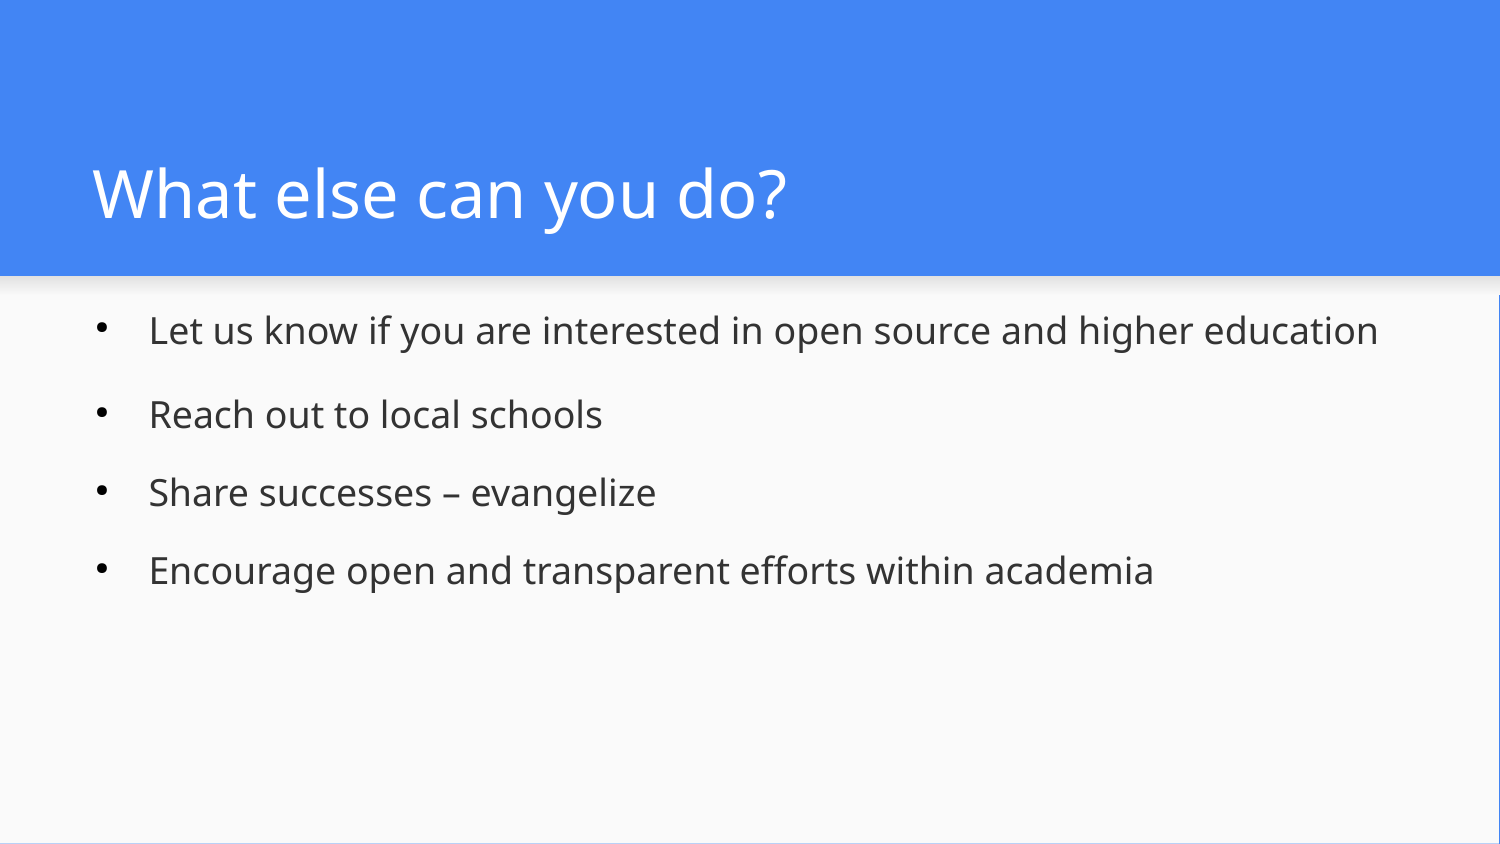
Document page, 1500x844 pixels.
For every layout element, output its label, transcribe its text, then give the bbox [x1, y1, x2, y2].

list Let us know if you are interested in open source and higher education Reach out to local schools Share successes – evangelize Encourage open and transparent efforts within academia [62, 284, 1488, 730]
title What else can you do? [77, 121, 1427, 248]
